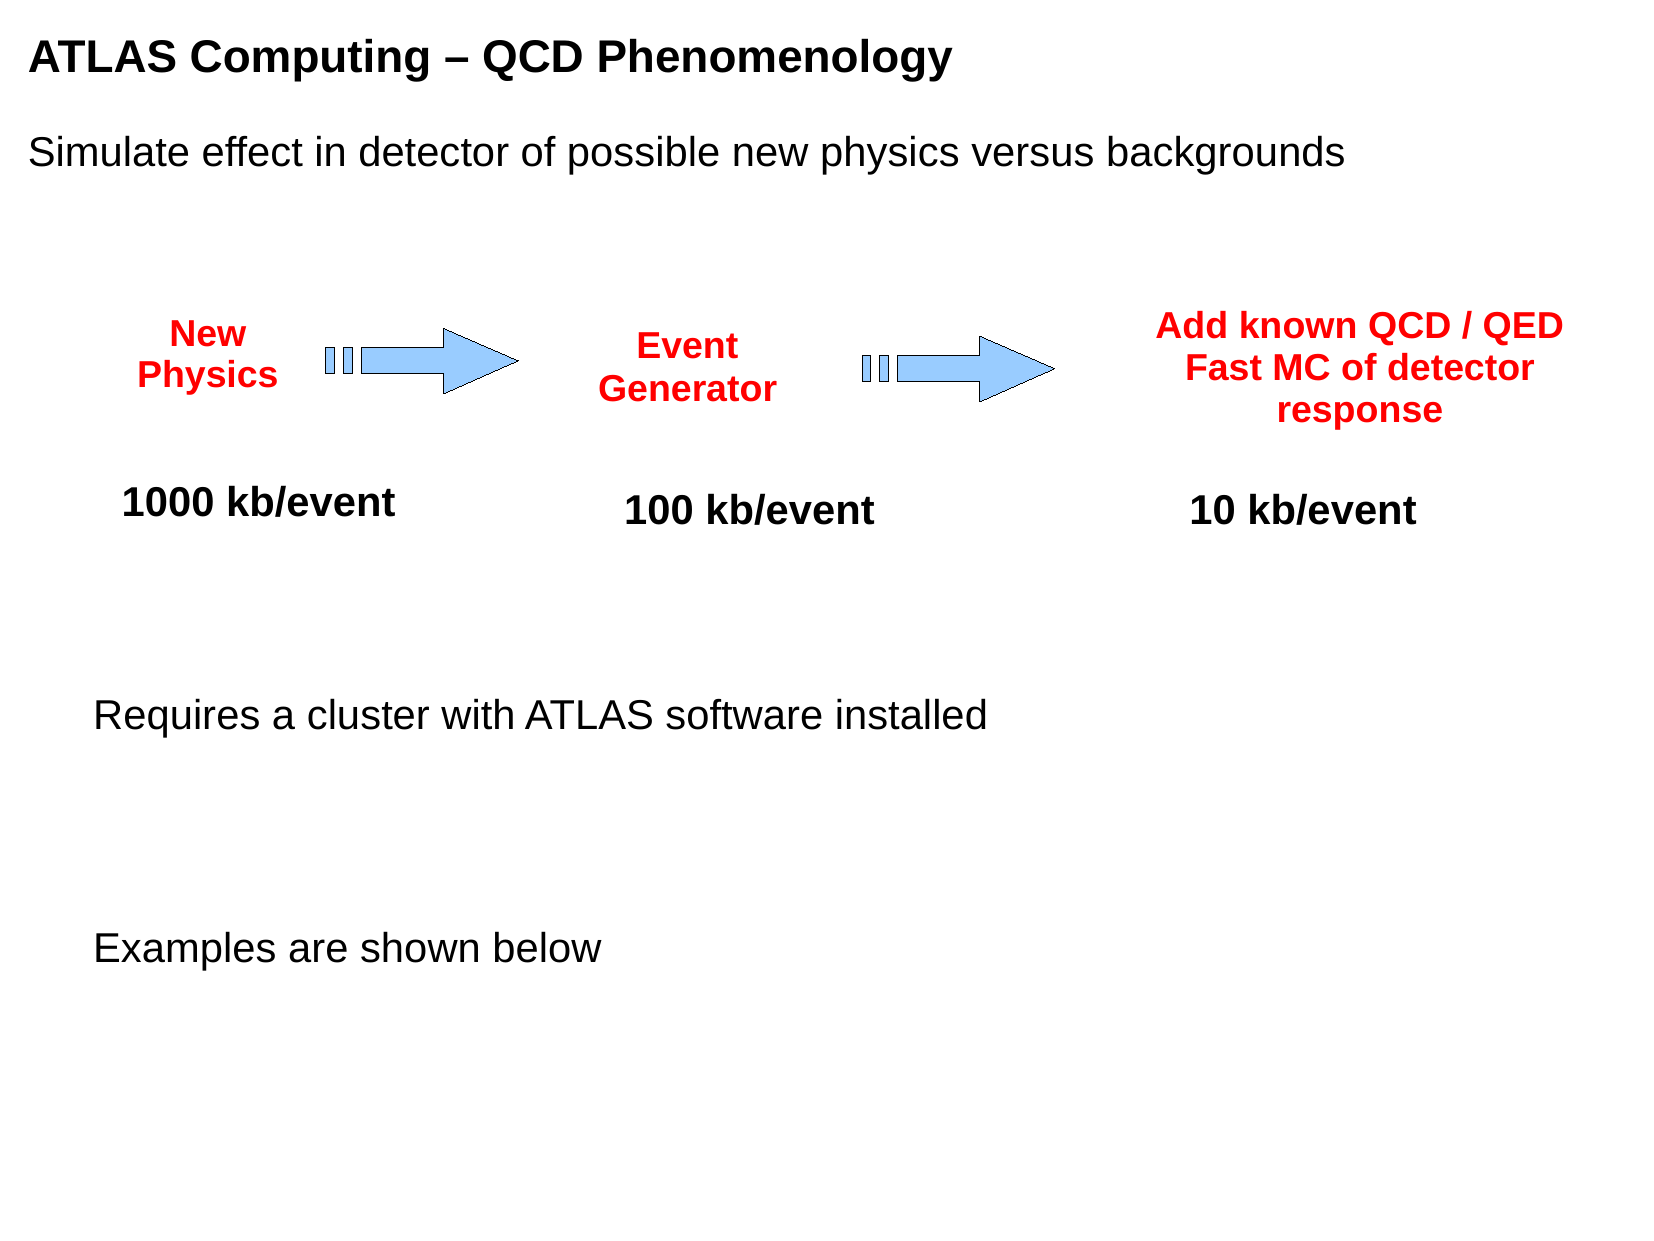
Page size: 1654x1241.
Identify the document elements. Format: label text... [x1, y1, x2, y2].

text_box ATLAS Computing – QCD Phenomenology Simulate effect in detector of possible new physics versus backgrounds [13, 23, 1361, 184]
text_box Requires a cluster with ATLAS software installed Examples are shown below [78, 684, 1004, 1116]
text_box [879, 355, 889, 382]
text_box [361, 328, 519, 394]
text_box New Physics [122, 304, 294, 406]
text_box 10 kb/event [1174, 479, 1432, 542]
text_box [897, 336, 1055, 402]
text_box Event Generator [583, 317, 792, 419]
text_box [862, 355, 871, 382]
text_box [343, 347, 353, 374]
text_box Add known QCD / QED Fast MC of detector response [1140, 296, 1580, 442]
text_box 100 kb/event [609, 479, 890, 542]
text_box [325, 347, 335, 374]
text_box 1000 kb/event [106, 471, 410, 534]
